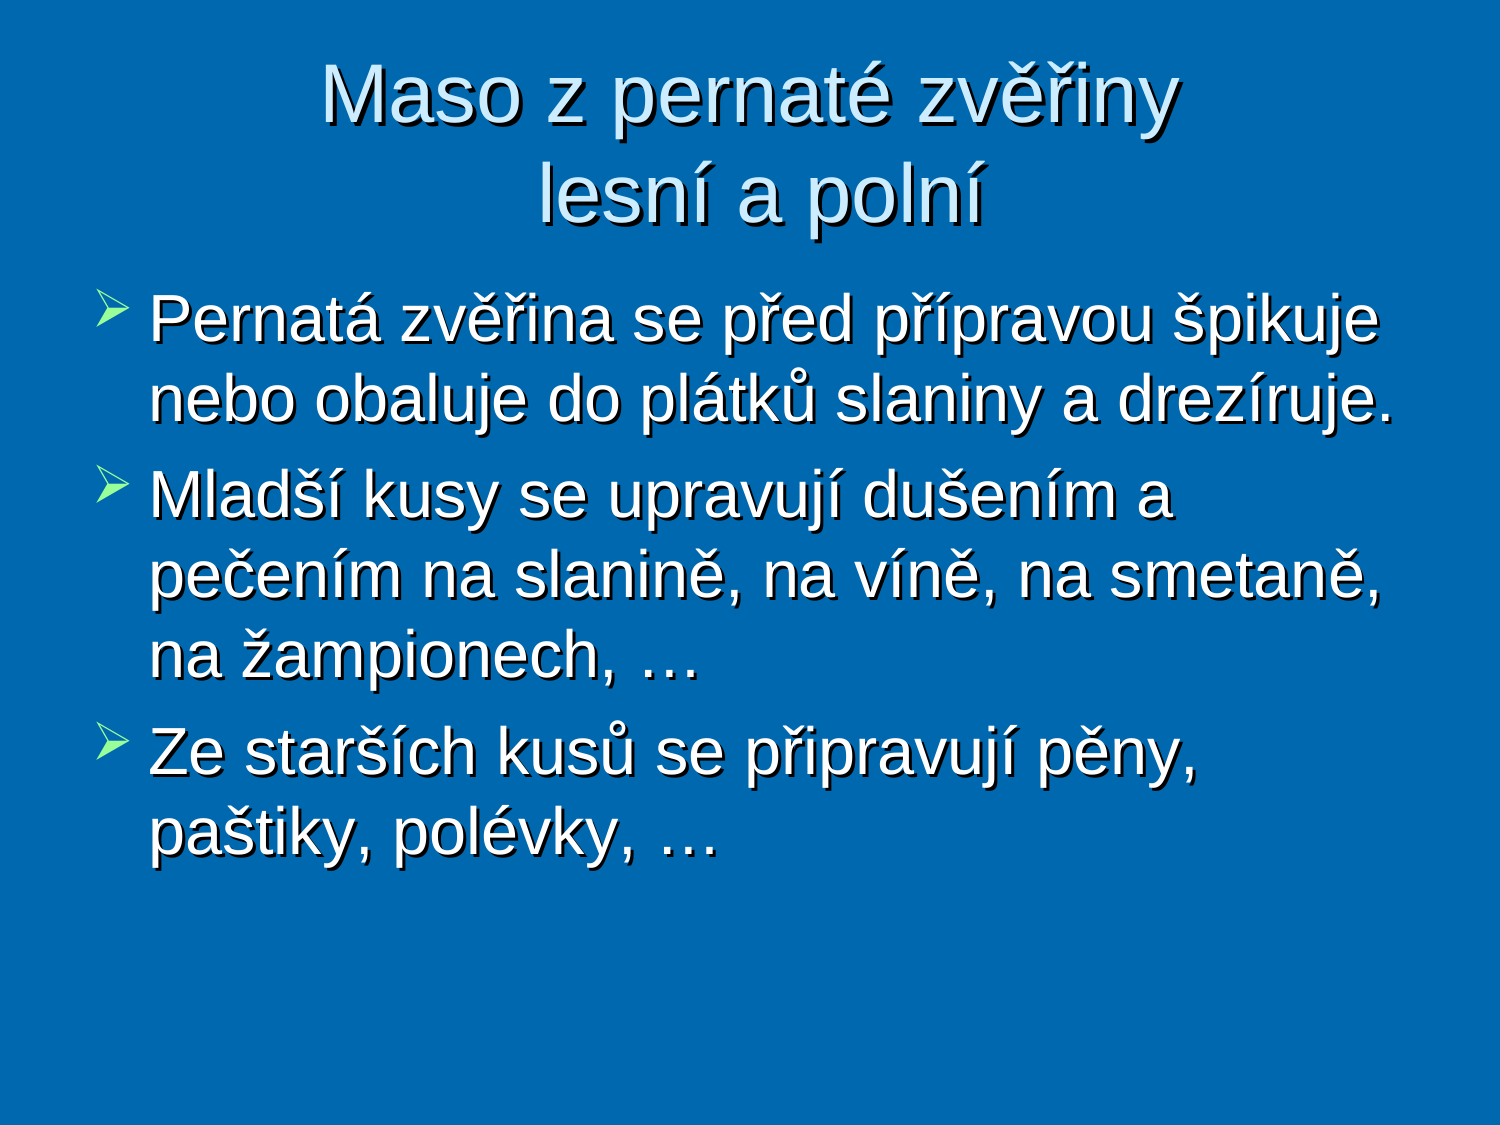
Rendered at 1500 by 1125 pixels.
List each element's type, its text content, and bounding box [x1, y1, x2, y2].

title Maso z pernaté zvěřiny lesní a polní [75, 31, 1426, 247]
list Pernatá zvěřina se před přípravou špikuje nebo obaluje do plátků slaniny a drezíruje. Mladší kusy se upravují dušením a pečením na slanině, na víně, na smetaně, na žampionech, … Ze starších kusů se připravují pěny, paštiky, polévky, … [76, 267, 1427, 1010]
